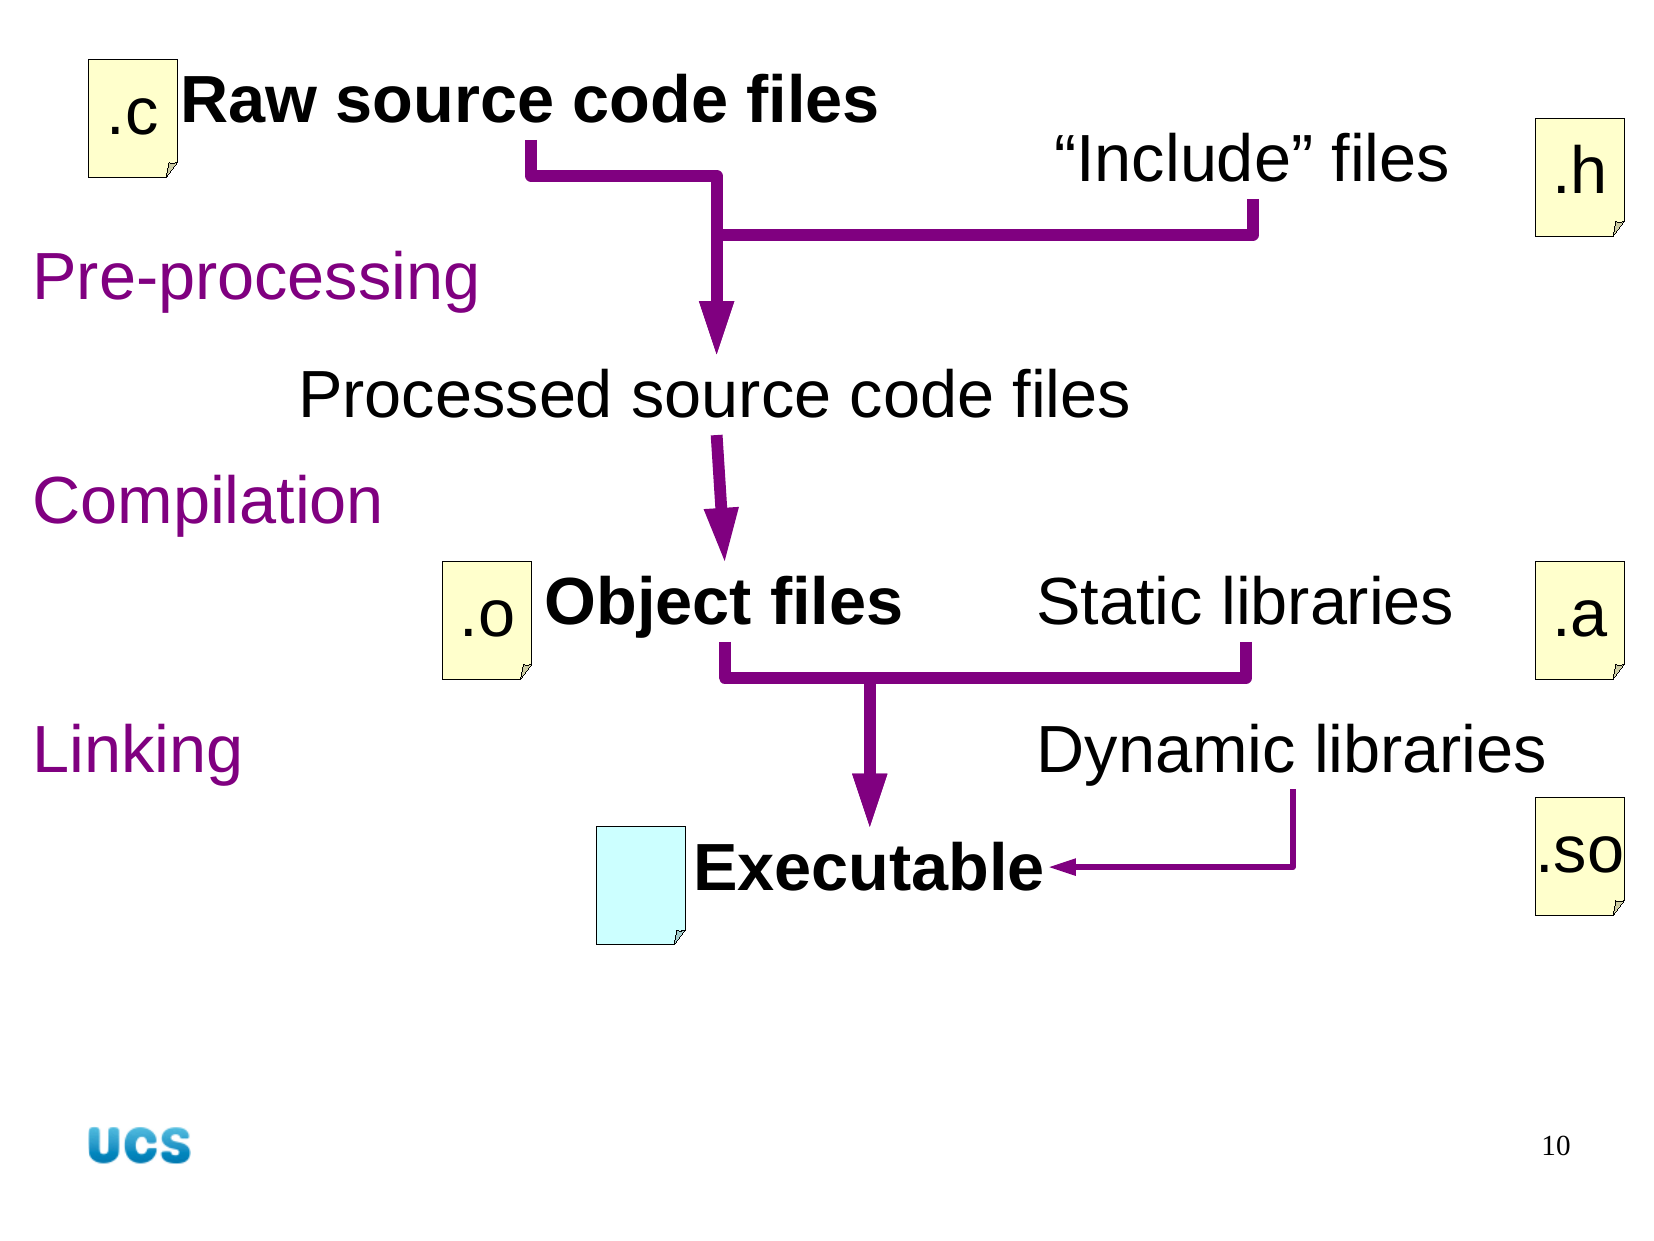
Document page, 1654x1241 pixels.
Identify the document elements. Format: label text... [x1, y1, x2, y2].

text_box Dynamic libraries [1033, 708, 1552, 790]
text_box .so [1535, 797, 1625, 916]
text_box Static libraries [1033, 561, 1460, 642]
text_box Linking [29, 708, 248, 790]
text_box Processed source code files [295, 354, 1139, 436]
text_box Compilation [29, 460, 389, 542]
text_box Object files [541, 561, 908, 642]
text_box .c [88, 59, 178, 178]
text_box .o [442, 561, 532, 680]
text_box .h [1535, 118, 1625, 237]
text_box “Include” files [1051, 118, 1455, 199]
text_box Raw source code files [178, 59, 886, 140]
text_box Pre-processing [29, 236, 486, 317]
text_box .a [1535, 561, 1625, 680]
picture [88, 1126, 191, 1165]
text_box Executable [690, 826, 1050, 908]
text_box [596, 826, 686, 945]
